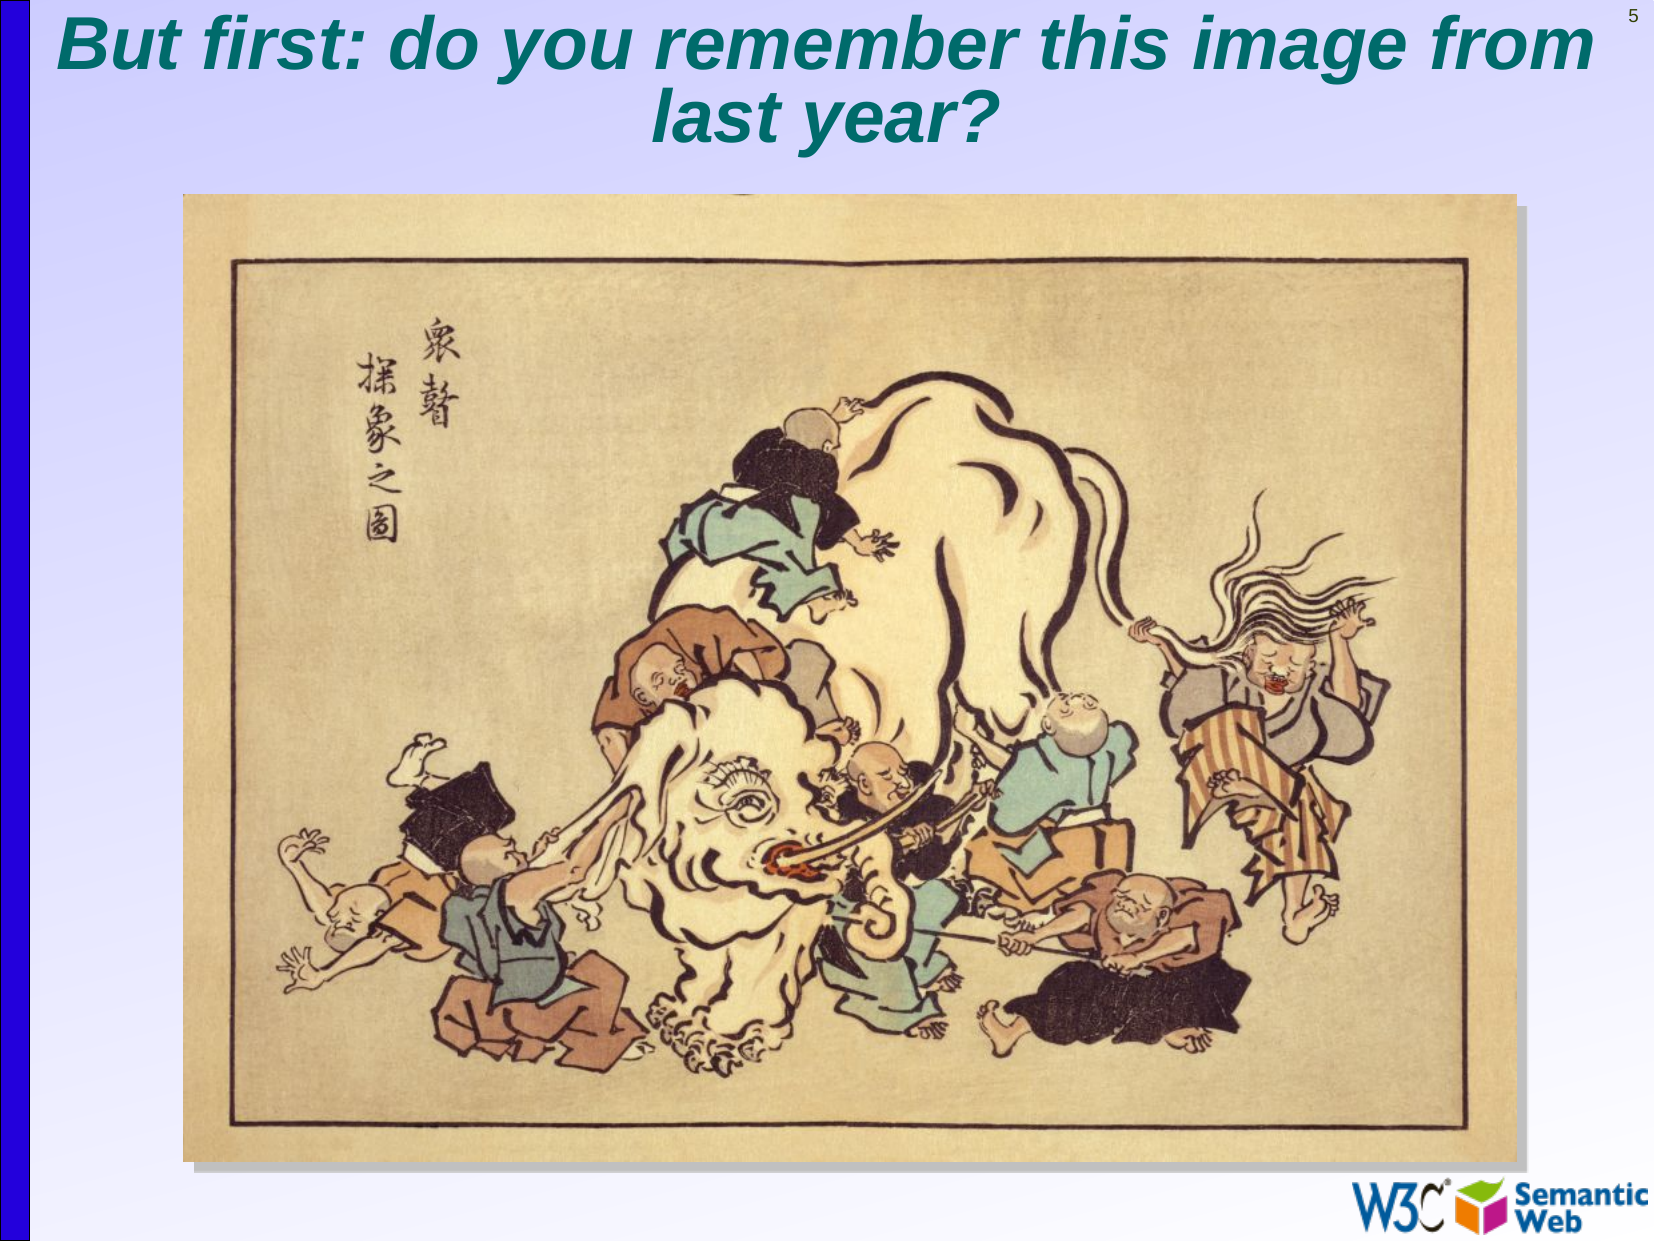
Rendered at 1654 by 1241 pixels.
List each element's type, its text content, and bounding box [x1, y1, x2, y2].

picture [1352, 1175, 1648, 1235]
title But first: do you remember this image from last year? [0, 3, 1654, 163]
picture [183, 194, 1517, 1162]
